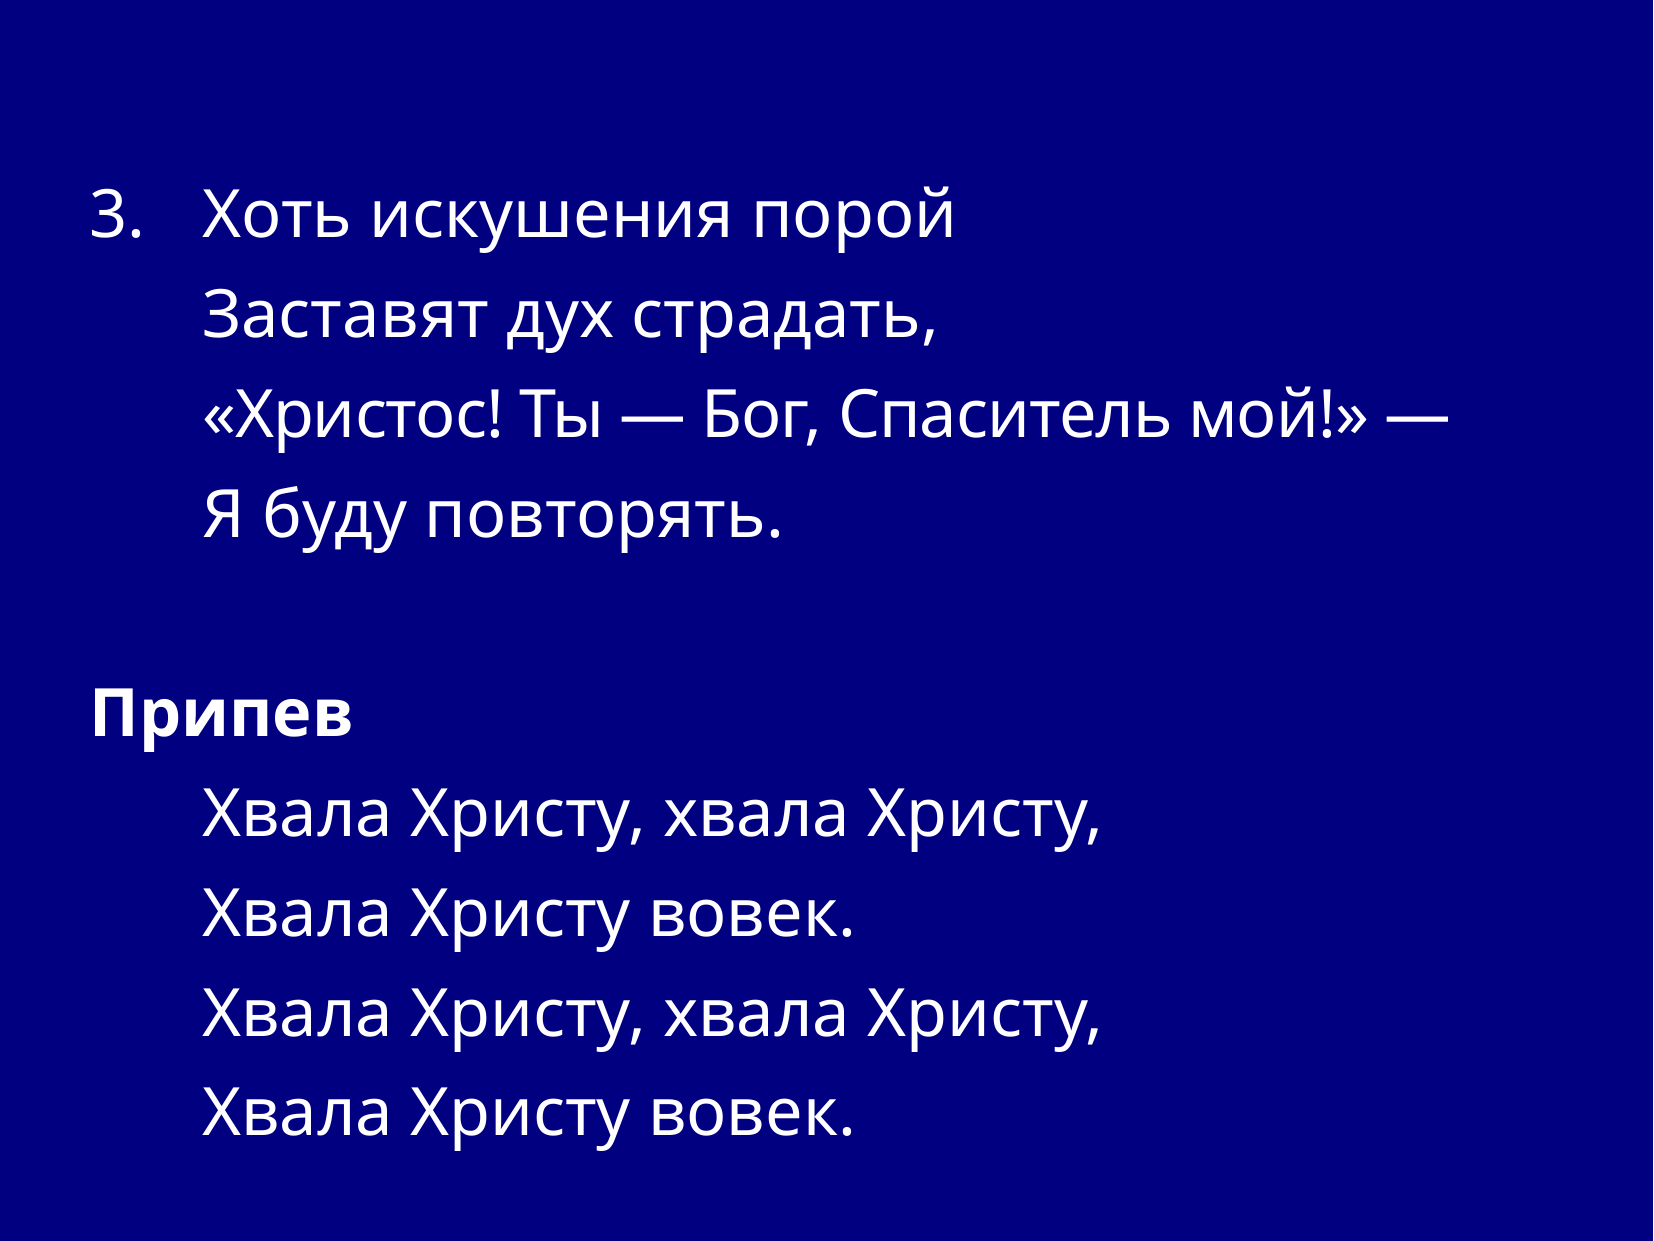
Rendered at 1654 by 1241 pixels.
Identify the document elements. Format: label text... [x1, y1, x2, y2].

text_box 3. Хоть искушения порой Заставят дух страдать, «Христос! Ты — Бог, Спаситель мой!» — Я буду повторять. Припев Хвала Христу, хвала Христу, Хвала Христу вовек. Хвала Христу, хвала Христу, Хвала Христу вовек. [75, 150, 1653, 1163]
